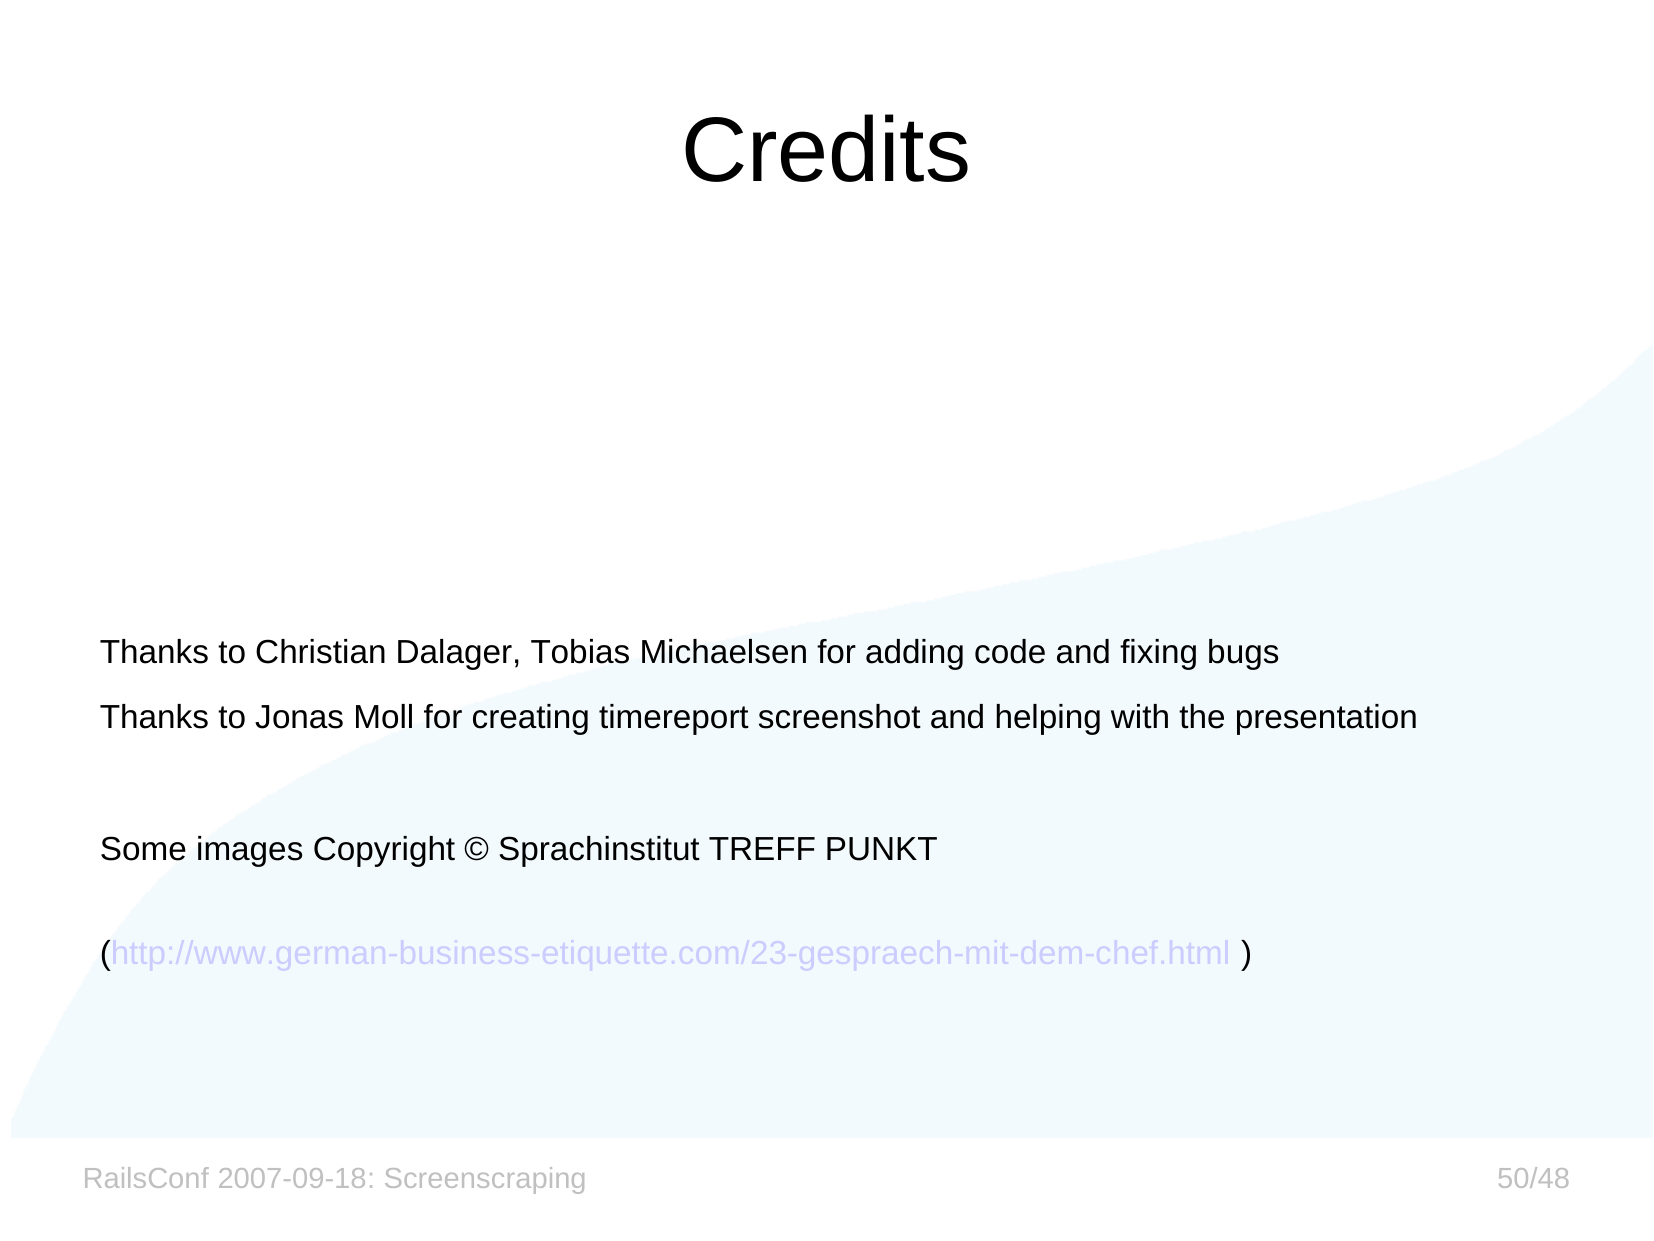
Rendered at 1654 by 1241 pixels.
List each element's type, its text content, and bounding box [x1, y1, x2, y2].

title Credits [82, 49, 1571, 257]
picture [11, 0, 1653, 1231]
list Thanks to Christian Dalager, Tobias Michaelsen for adding code and fixing bugs Thanks to Jonas Moll for creating timereport screenshot and helping with the presentation Some images Copyright © Sprachinstitut TREFF PUNKT (http://www.german-business-etiquette.com/23-gespraech-mit-dem-chef.html )‏ [82, 290, 1571, 1109]
